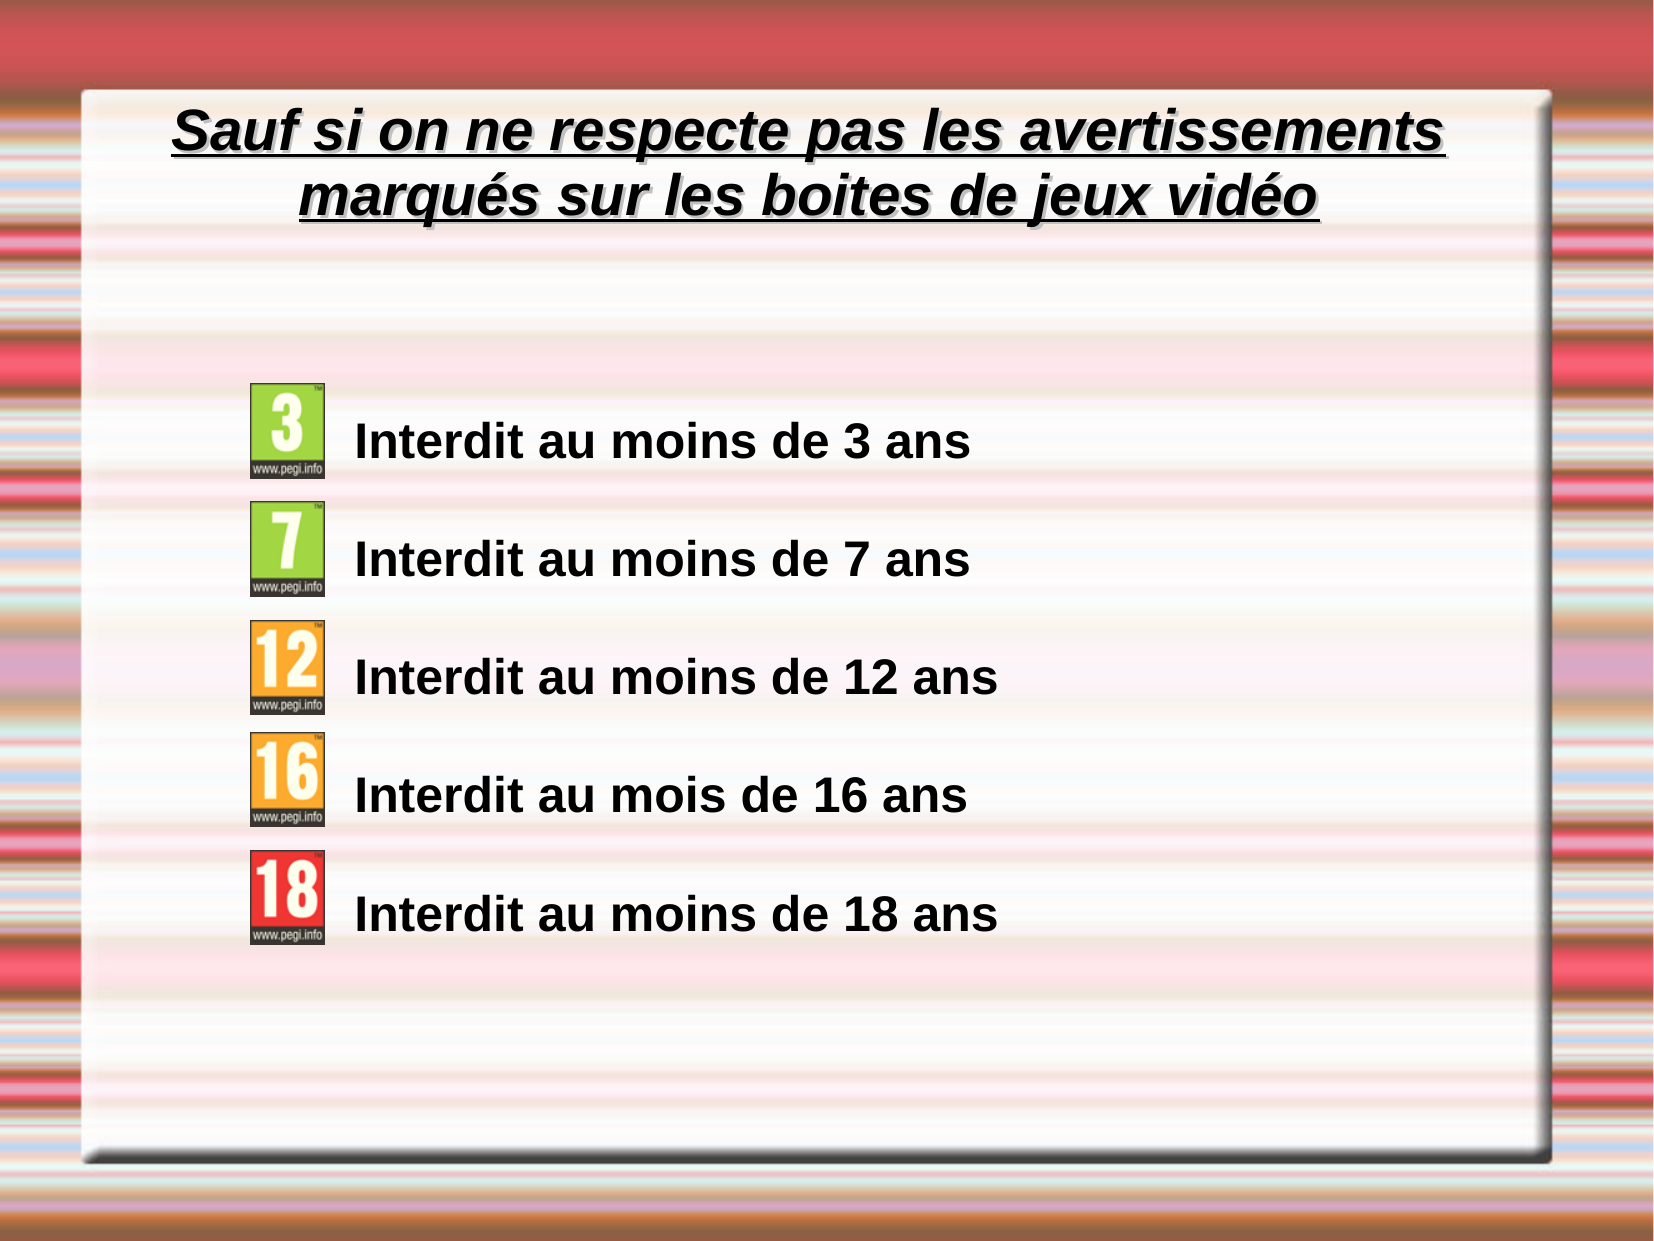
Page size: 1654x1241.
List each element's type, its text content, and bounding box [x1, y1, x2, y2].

picture [0, 0, 1654, 1241]
text_box Interdit au moins de 3 ans [354, 413, 1004, 471]
title Sauf si on ne respecte pas les avertissements marqués sur les boites de jeux vidéo [112, 59, 1506, 267]
text_box Interdit au mois de 16 ans [354, 767, 1034, 826]
text_box Interdit au moins de 12 ans [354, 649, 1004, 707]
text_box Interdit au moins de 18 ans [354, 885, 1063, 943]
text_box Interdit au moins de 7 ans [354, 531, 975, 589]
